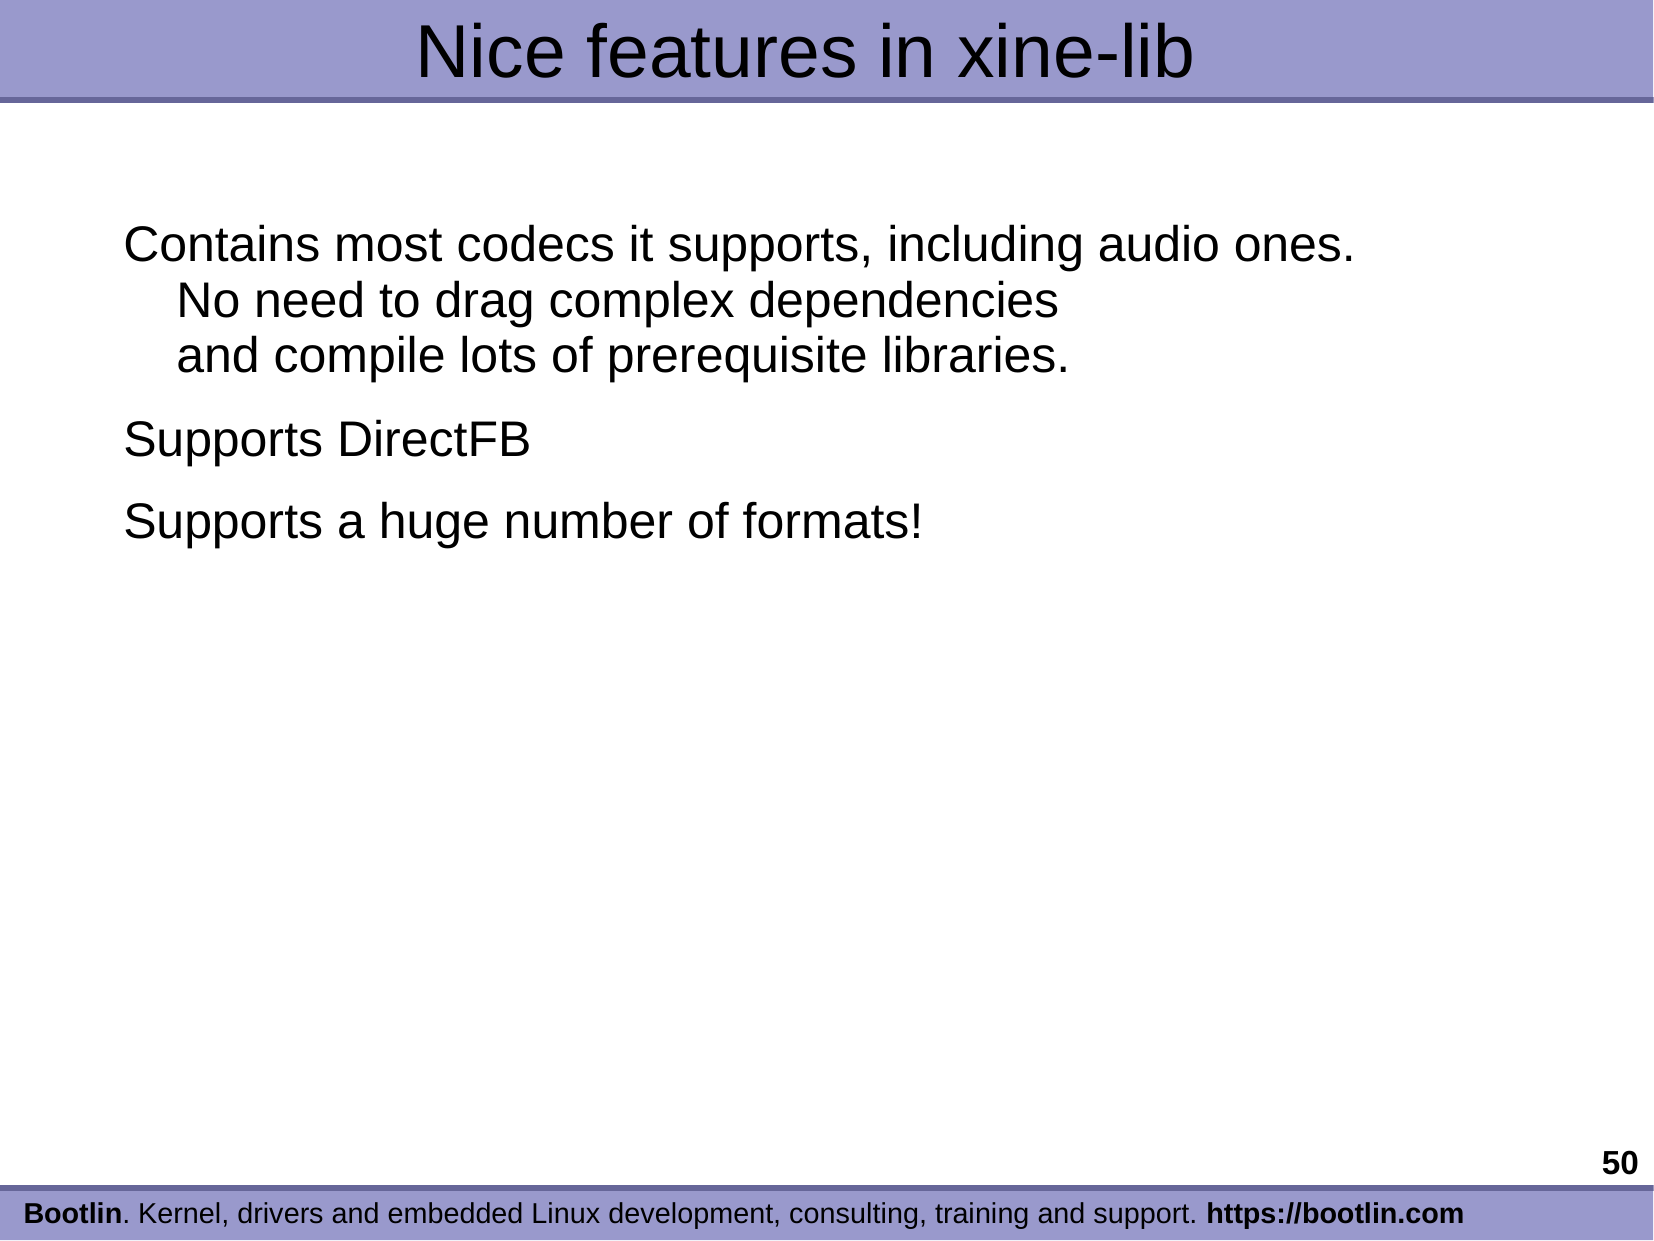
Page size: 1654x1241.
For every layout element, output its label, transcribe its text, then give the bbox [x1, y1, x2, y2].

title Nice features in xine-lib [60, 5, 1551, 97]
list Contains most codecs it supports, including audio ones. No need to drag complex dependencies and compile lots of prerequisite libraries. Supports DirectFB Supports a huge number of formats! [105, 216, 1518, 1066]
